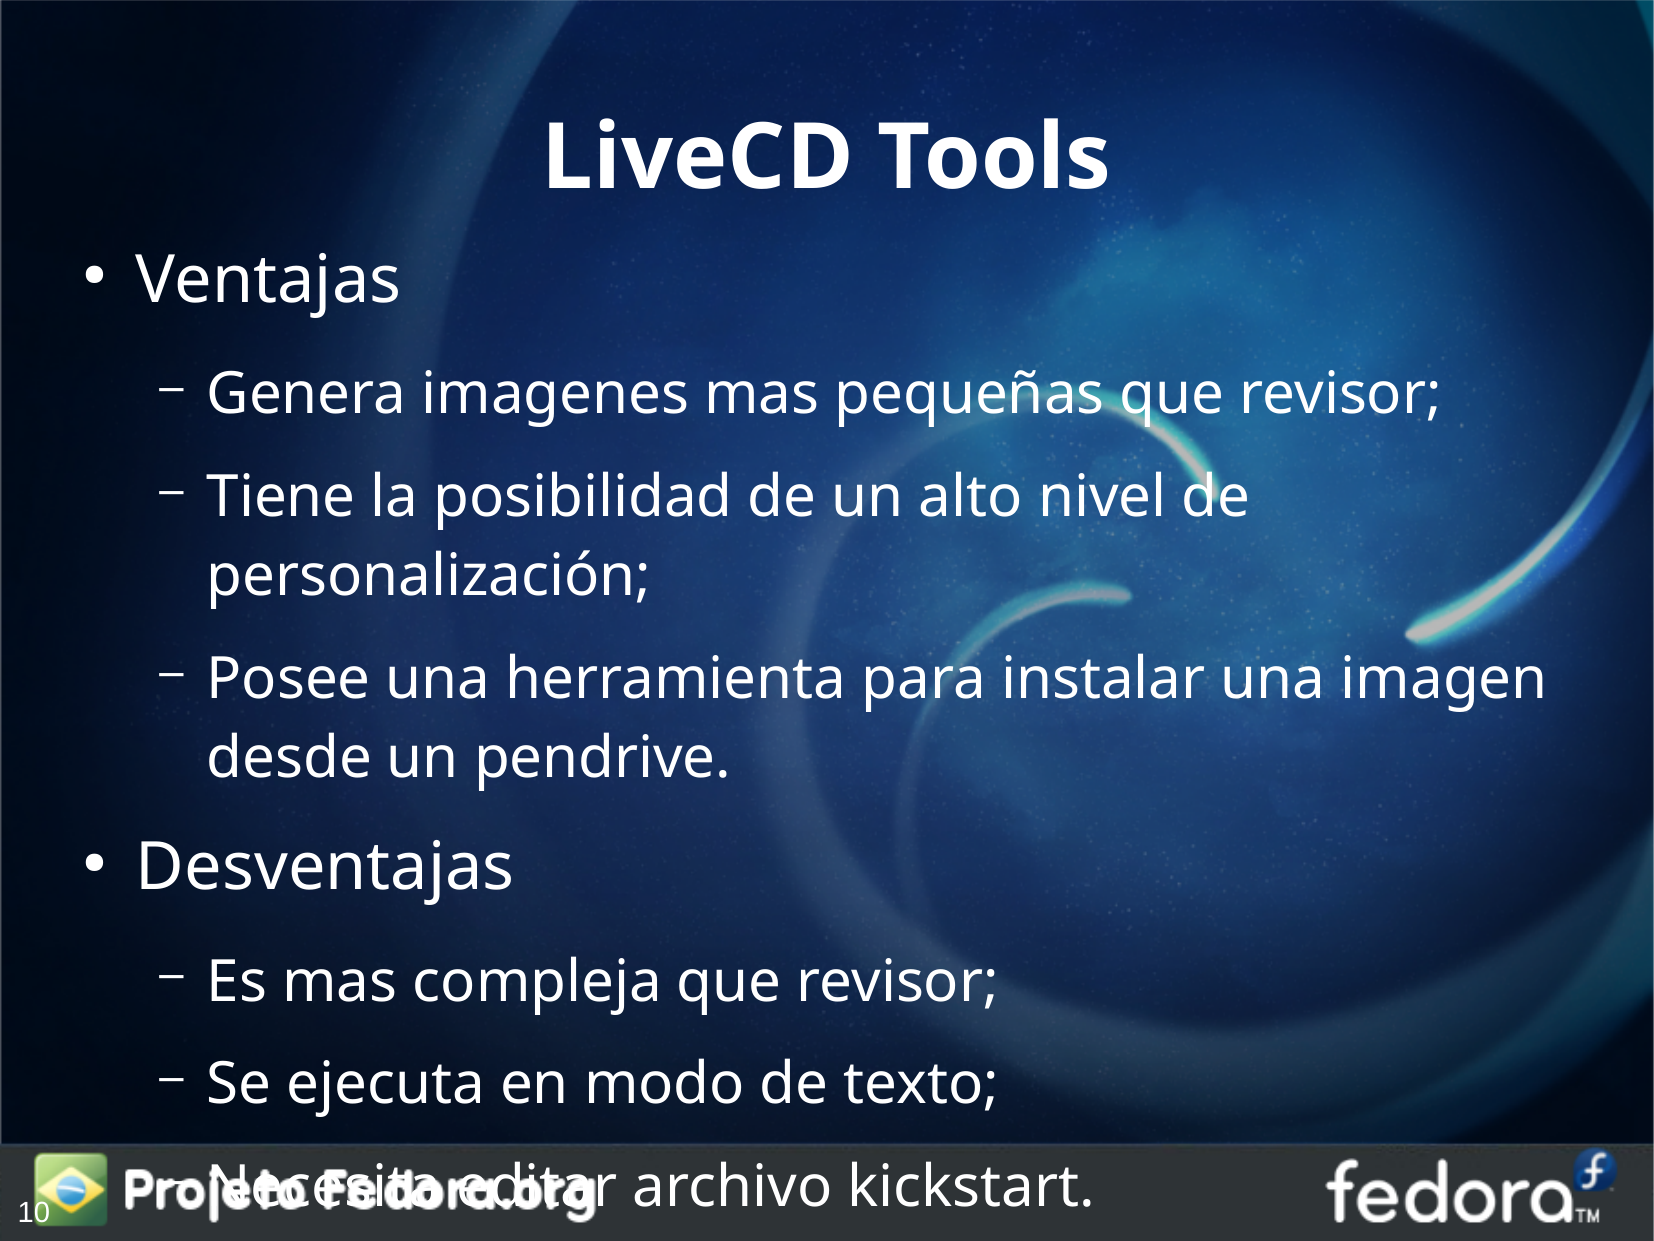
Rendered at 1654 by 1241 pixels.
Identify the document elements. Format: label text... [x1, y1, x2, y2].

list Ventajas Genera imagenes mas pequeñas que revisor; Tiene la posibilidad de un alto nivel de personalización; Posee una herramienta para instalar una imagen desde un pendrive. Desventajas Es mas compleja que revisor; Se ejecuta en modo de texto; Necesita editar archivo kickstart. [64, 231, 1554, 1106]
title LiveCD Tools [82, 49, 1571, 257]
picture [0, 0, 1654, 1241]
